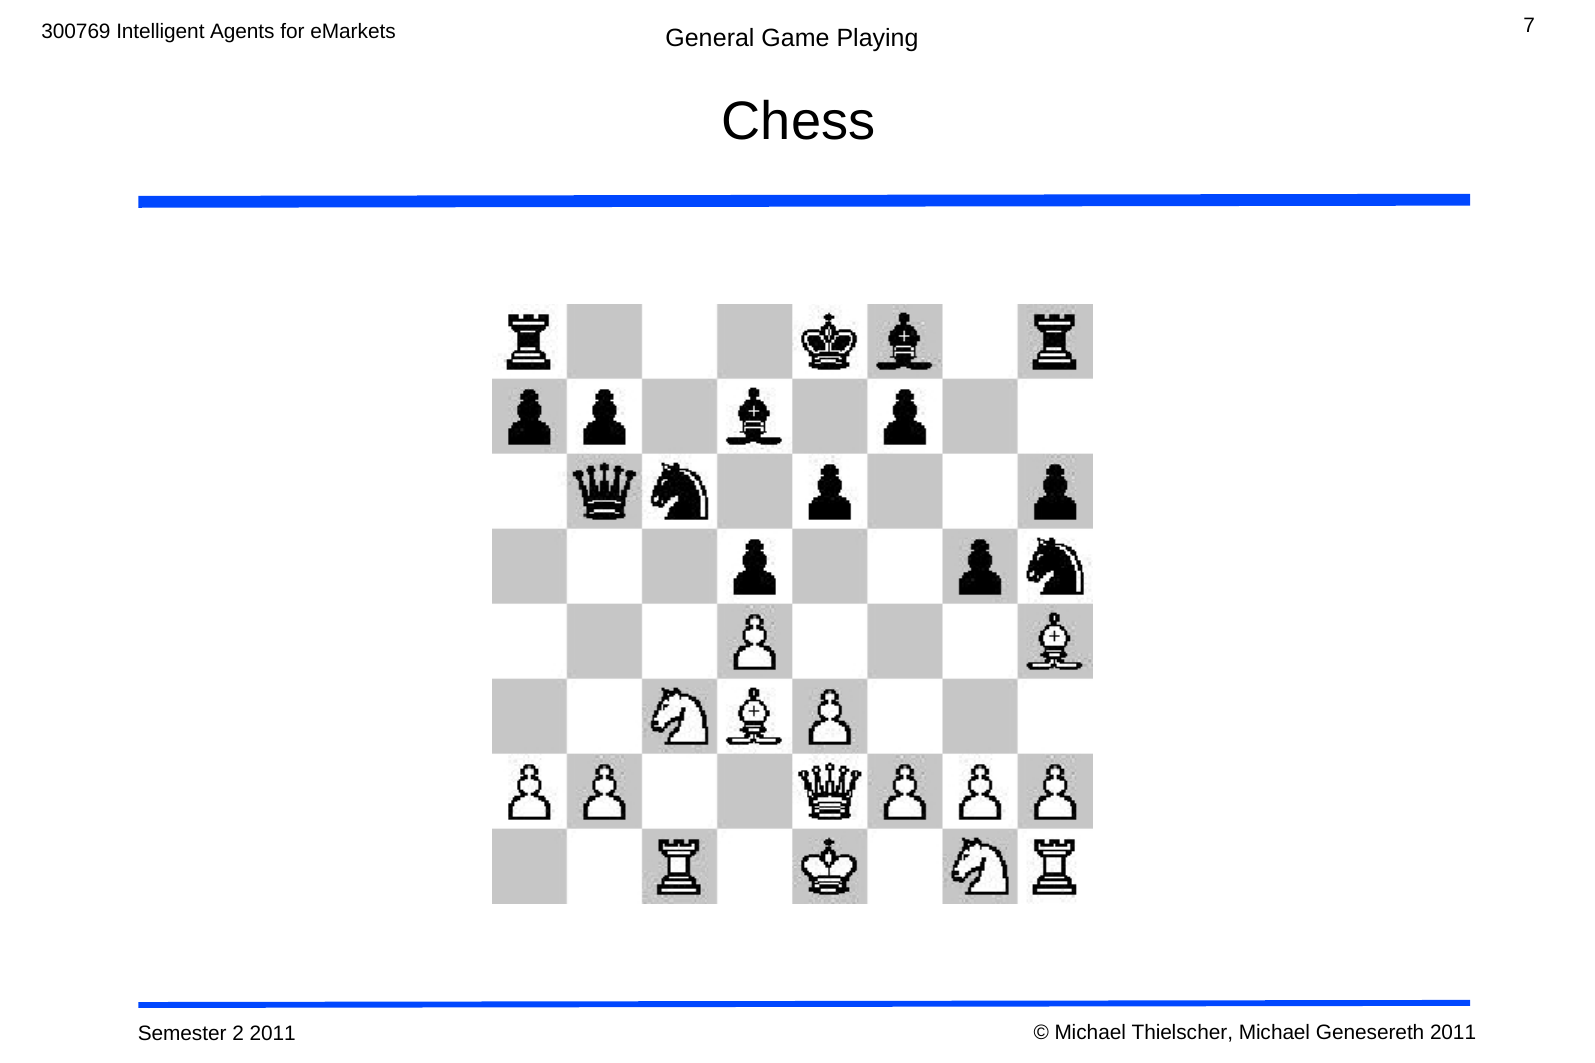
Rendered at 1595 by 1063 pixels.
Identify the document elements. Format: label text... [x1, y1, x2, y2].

picture [492, 304, 1093, 905]
title Chess [114, 51, 1476, 190]
